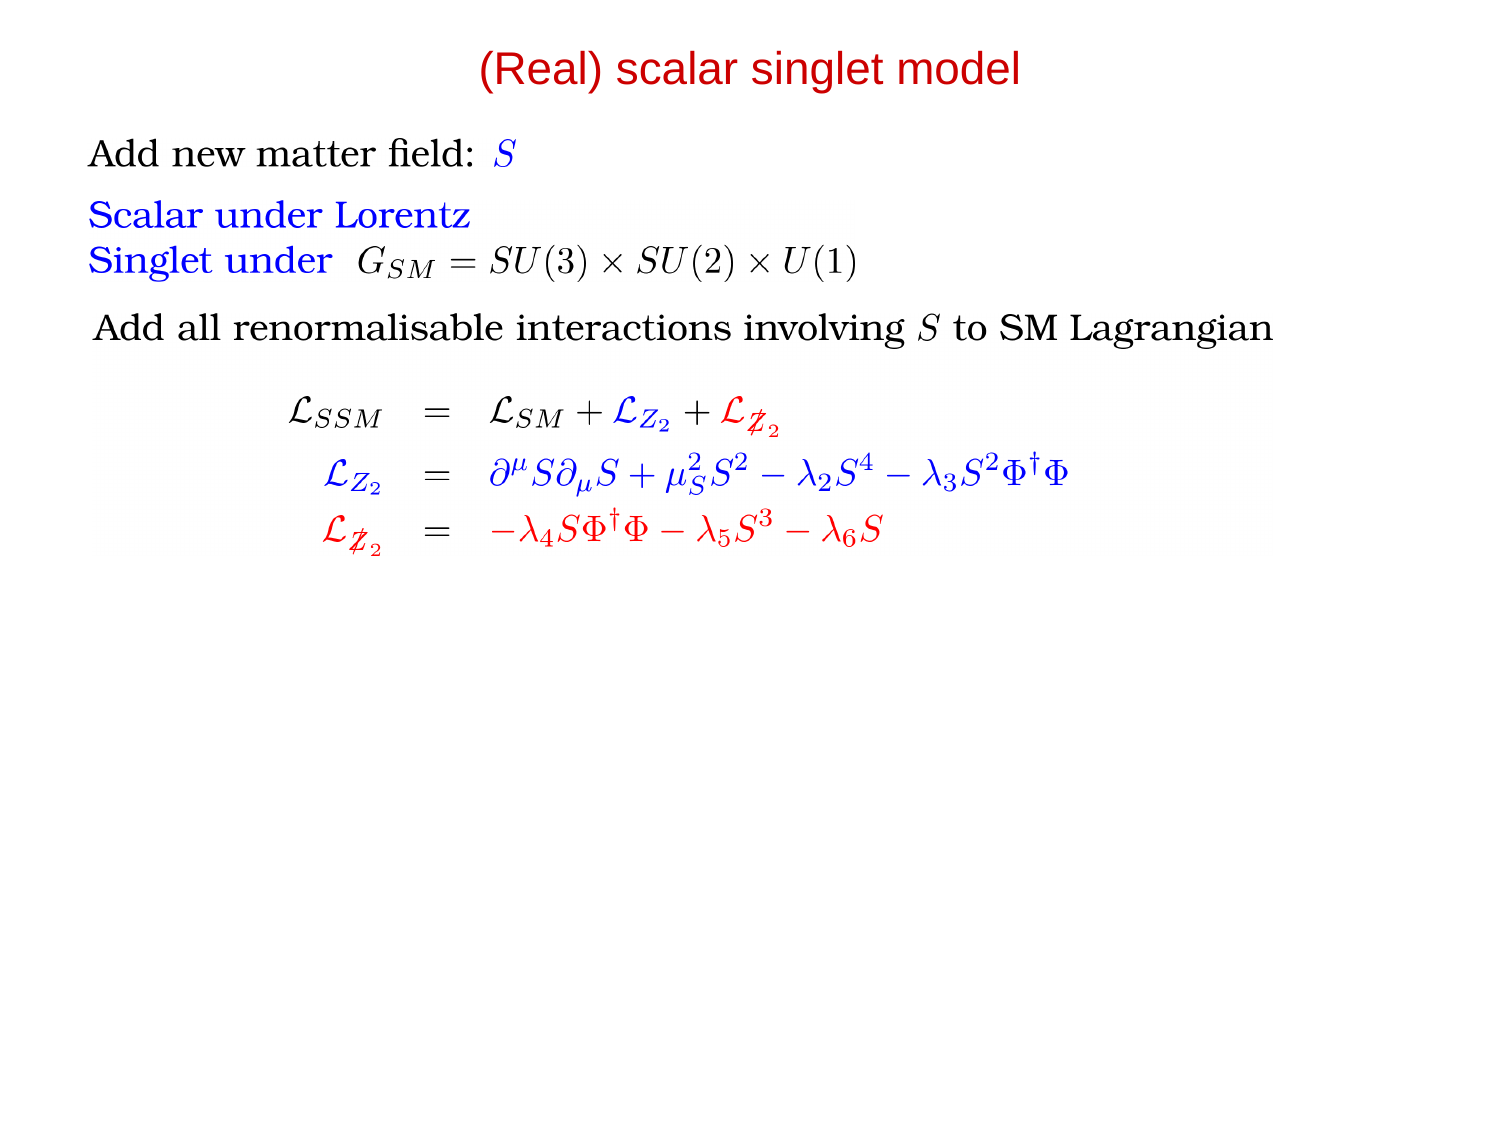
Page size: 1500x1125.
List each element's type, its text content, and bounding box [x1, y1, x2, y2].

picture [89, 200, 855, 282]
picture [92, 313, 1273, 556]
text_box (Real) scalar singlet model [23, 35, 1477, 116]
picture [87, 138, 516, 167]
